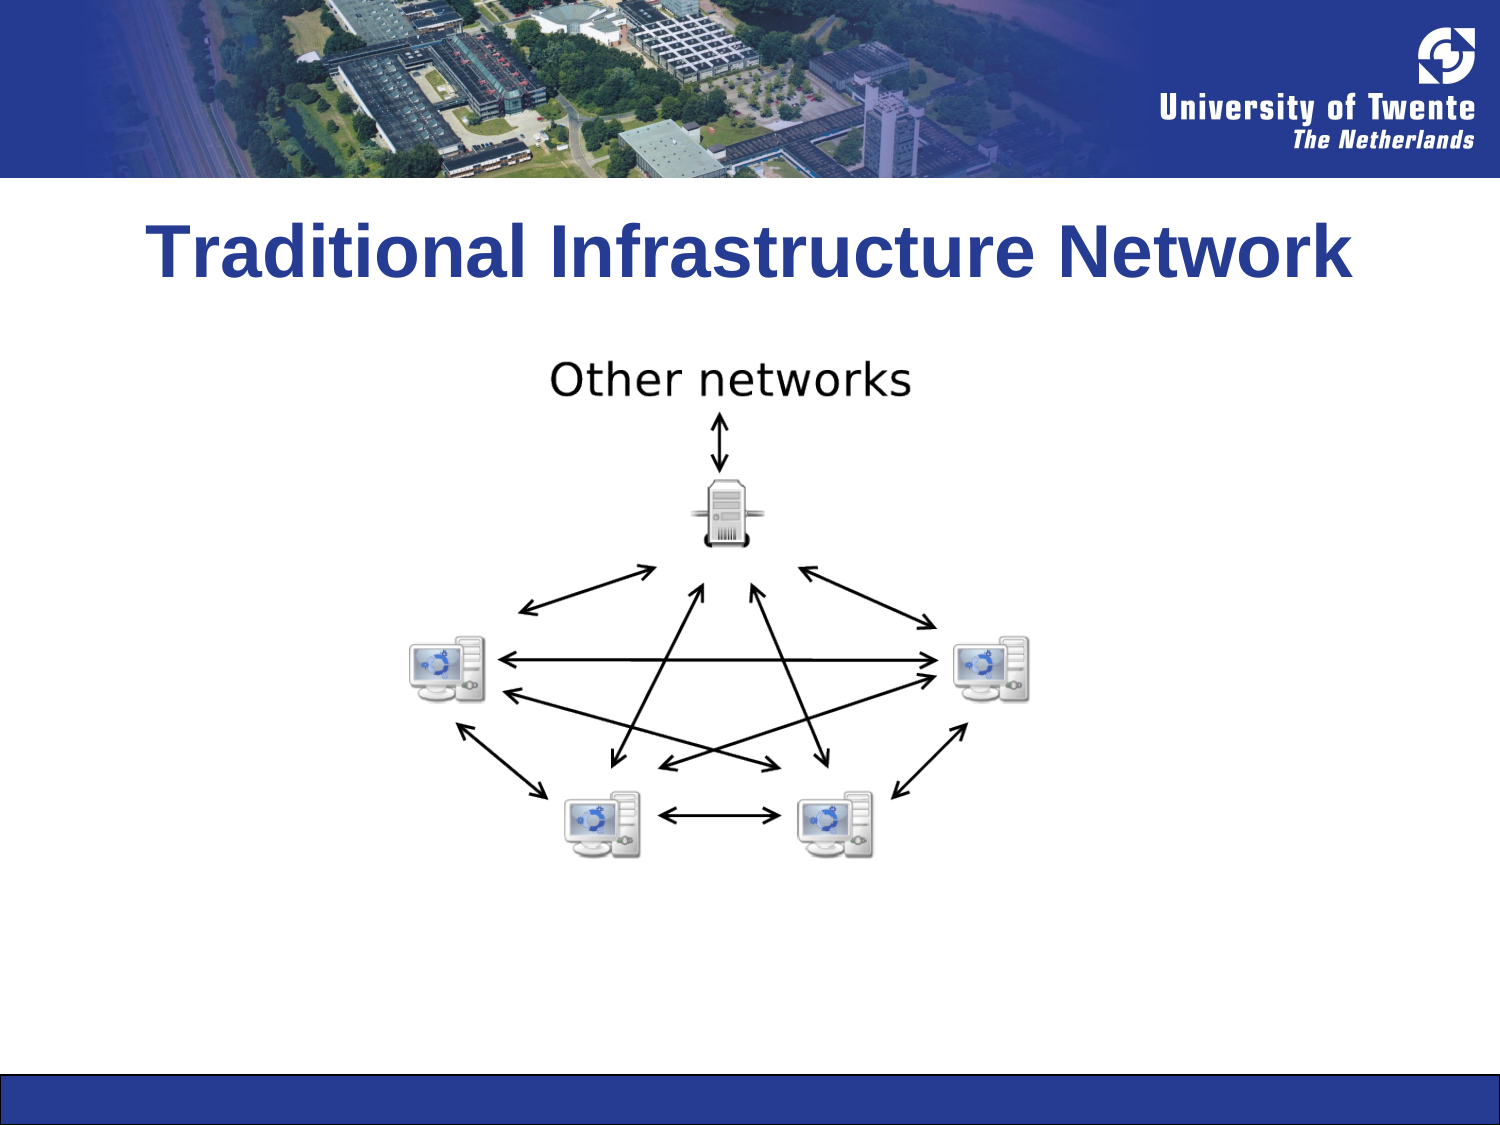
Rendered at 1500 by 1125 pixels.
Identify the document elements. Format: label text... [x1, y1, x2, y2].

picture [408, 353, 1088, 863]
title Traditional Infrastructure Network [112, 194, 1388, 308]
picture [0, 0, 1500, 178]
